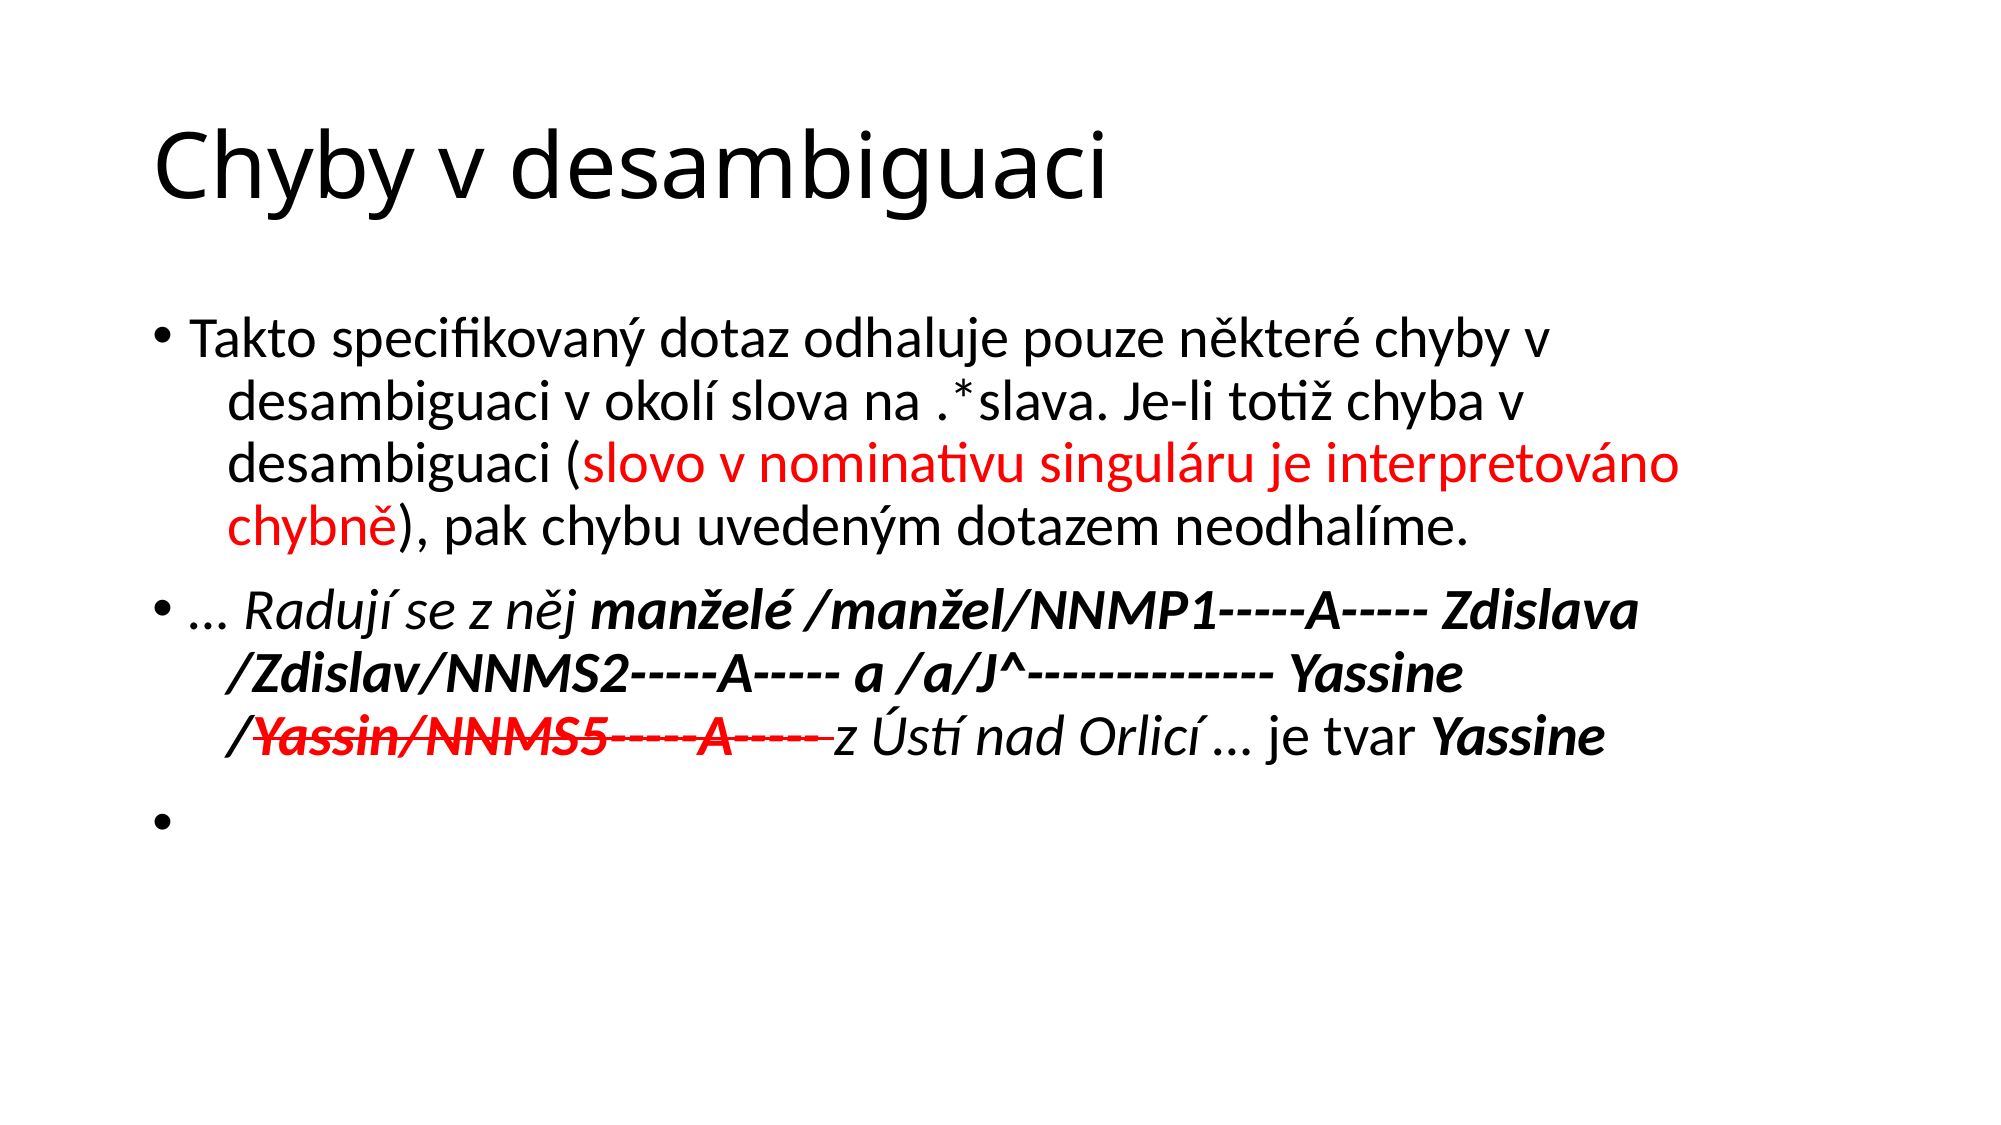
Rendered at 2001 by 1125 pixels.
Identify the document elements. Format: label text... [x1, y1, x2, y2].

title Chyby v desambiguaci [137, 59, 1863, 278]
list Takto specifikovaný dotaz odhaluje pouze některé chyby v desambiguaci v okolí slova na .*slava. Je-li totiž chyba v desambiguaci (slovo v nominativu singuláru je interpretováno chybně), pak chybu uvedeným dotazem neodhalíme. … Radují se z něj manželé /manžel/NNMP1-----A----- Zdislava /Zdislav/NNMS2-----A----- a /a/J^-------------- Yassine /Yassin/NNMS5-----A----- z Ústí nad Orlicí … je tvar Yassine [137, 299, 1863, 1014]
